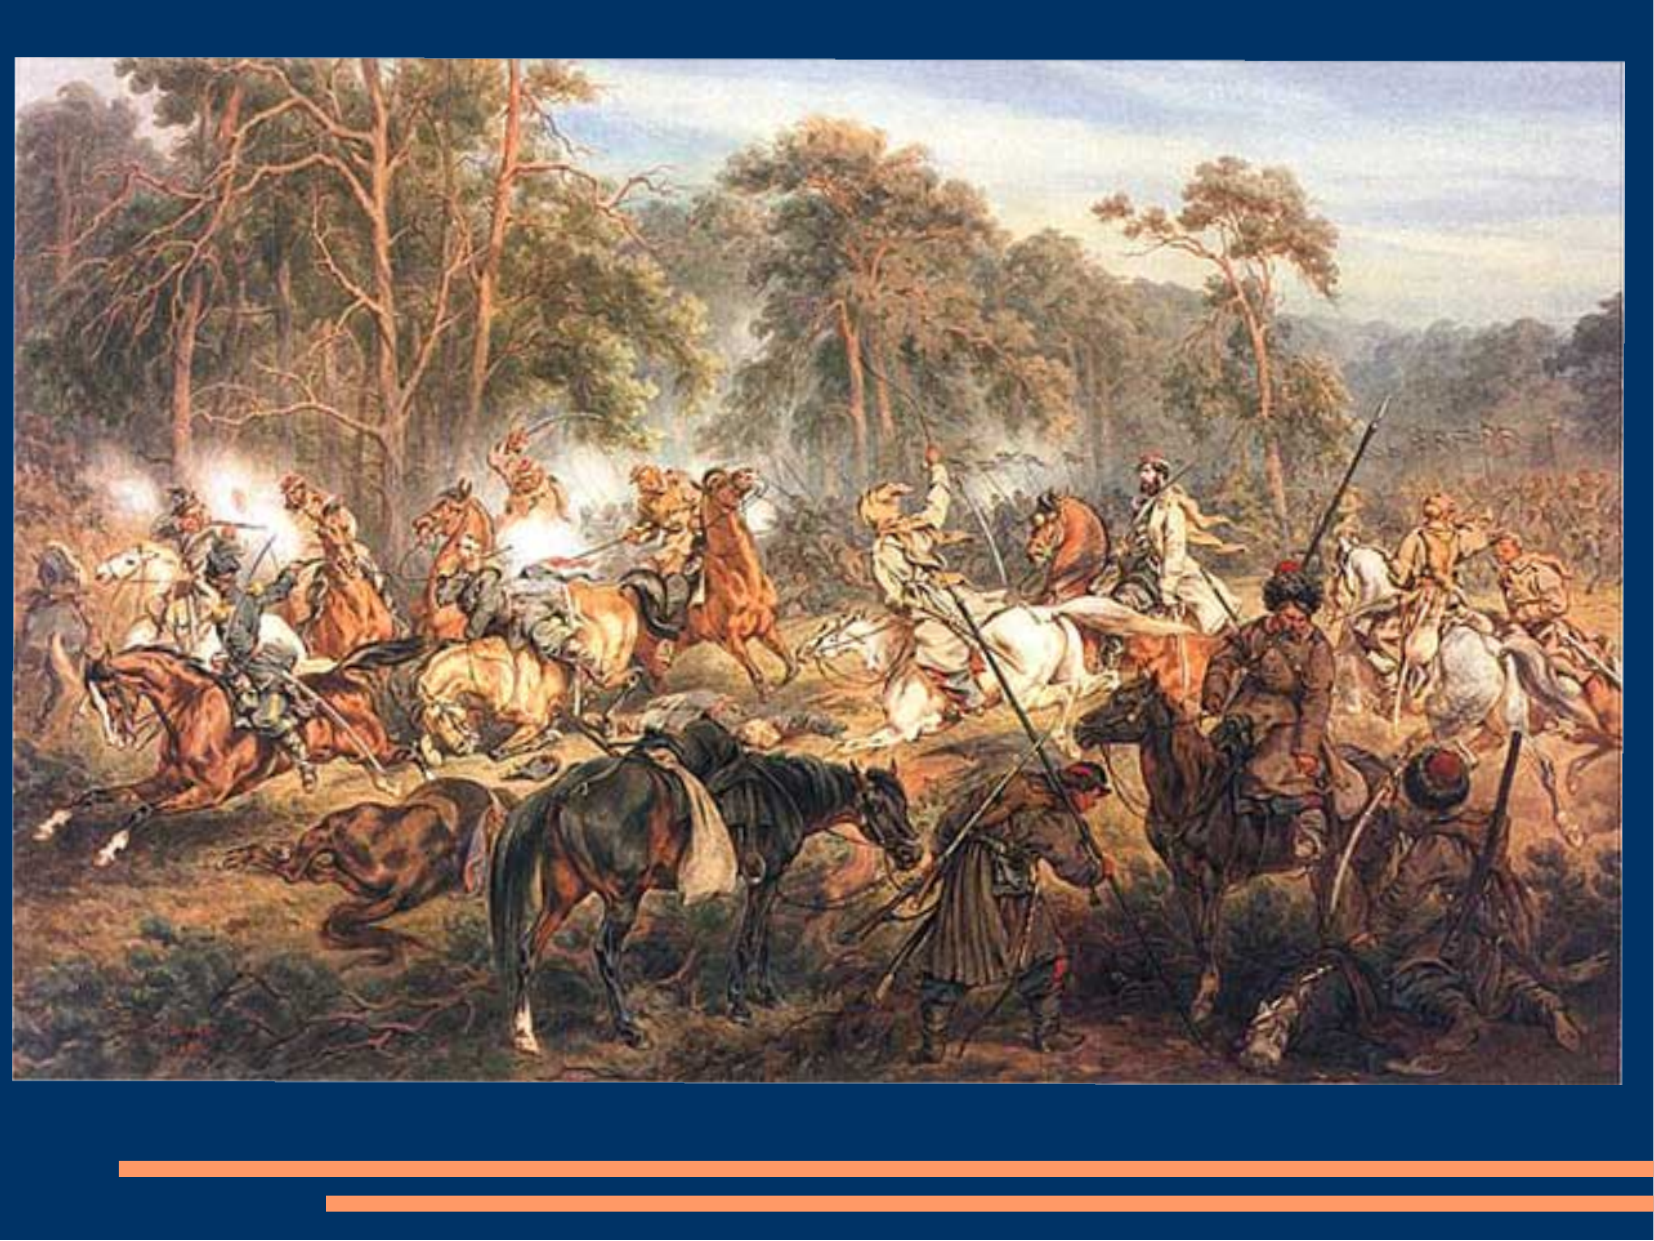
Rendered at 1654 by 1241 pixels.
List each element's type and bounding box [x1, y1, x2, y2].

picture [11, 56, 1625, 1085]
